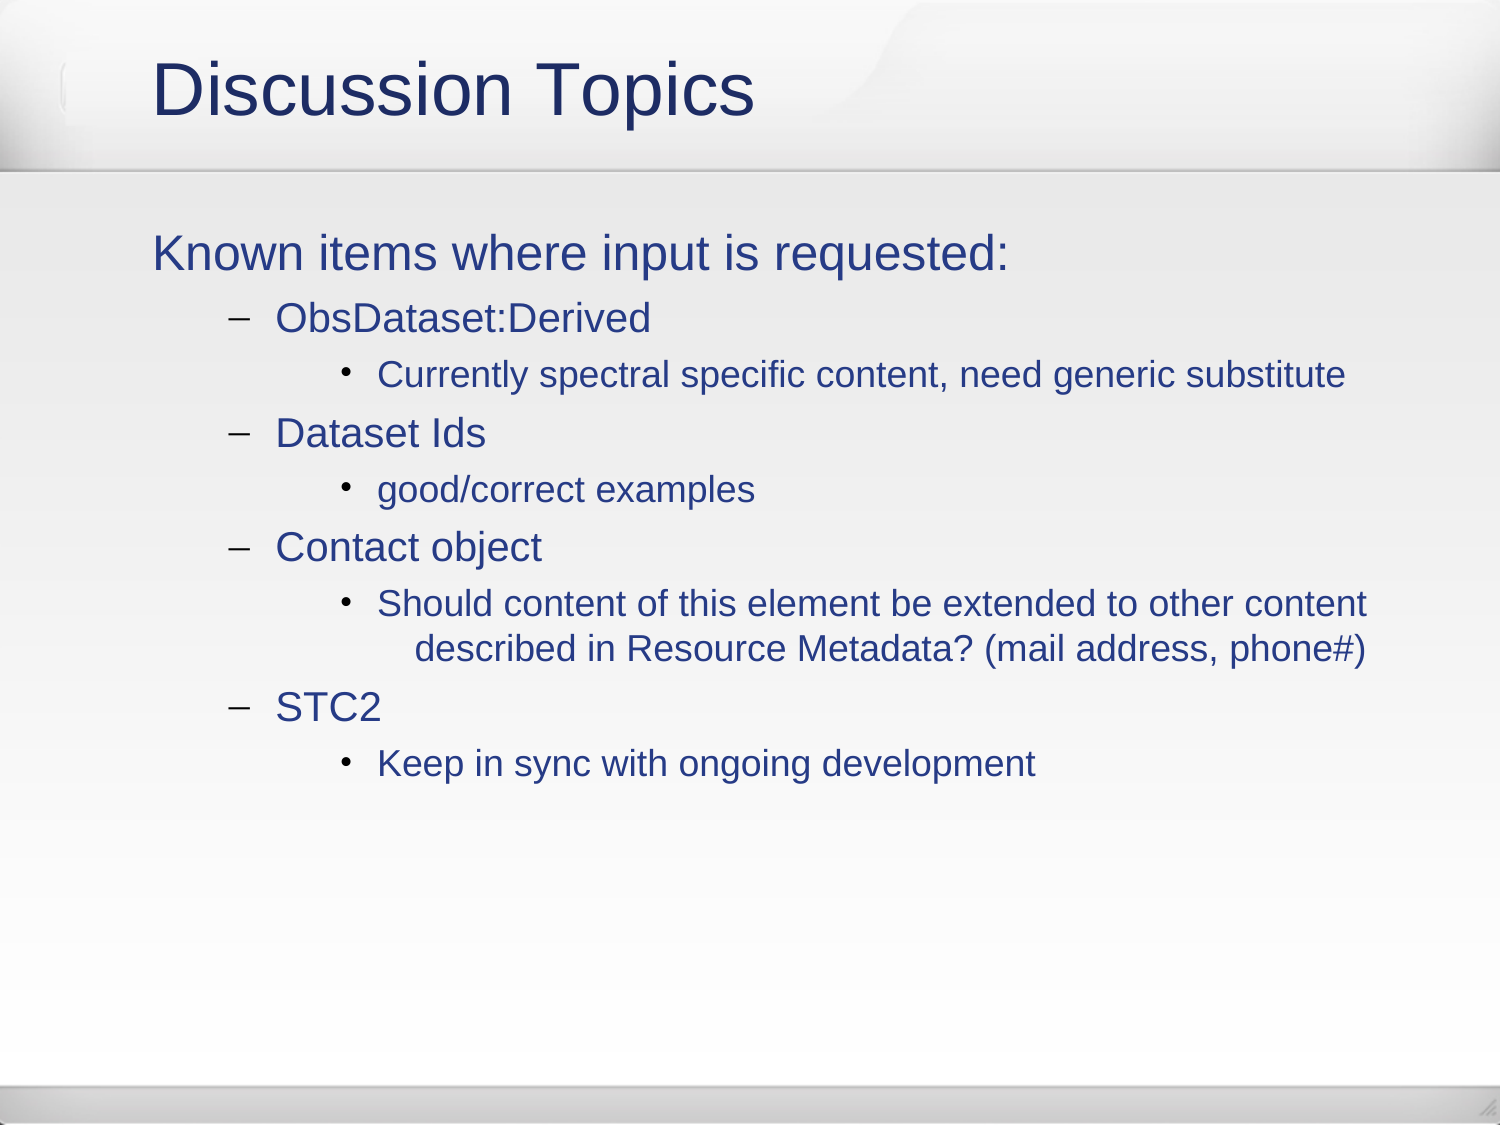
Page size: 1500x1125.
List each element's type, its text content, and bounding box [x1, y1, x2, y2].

list Known items where input is requested: ObsDataset:Derived Currently spectral specific content, need generic substitute Dataset Ids good/correct examples Contact object Should content of this element be extended to other content described in Resource Metadata? (mail address, phone#) STC2 Keep in sync with ongoing development [137, 212, 1406, 865]
picture [0, 0, 1500, 1125]
title Discussion Topics [137, 28, 1399, 139]
